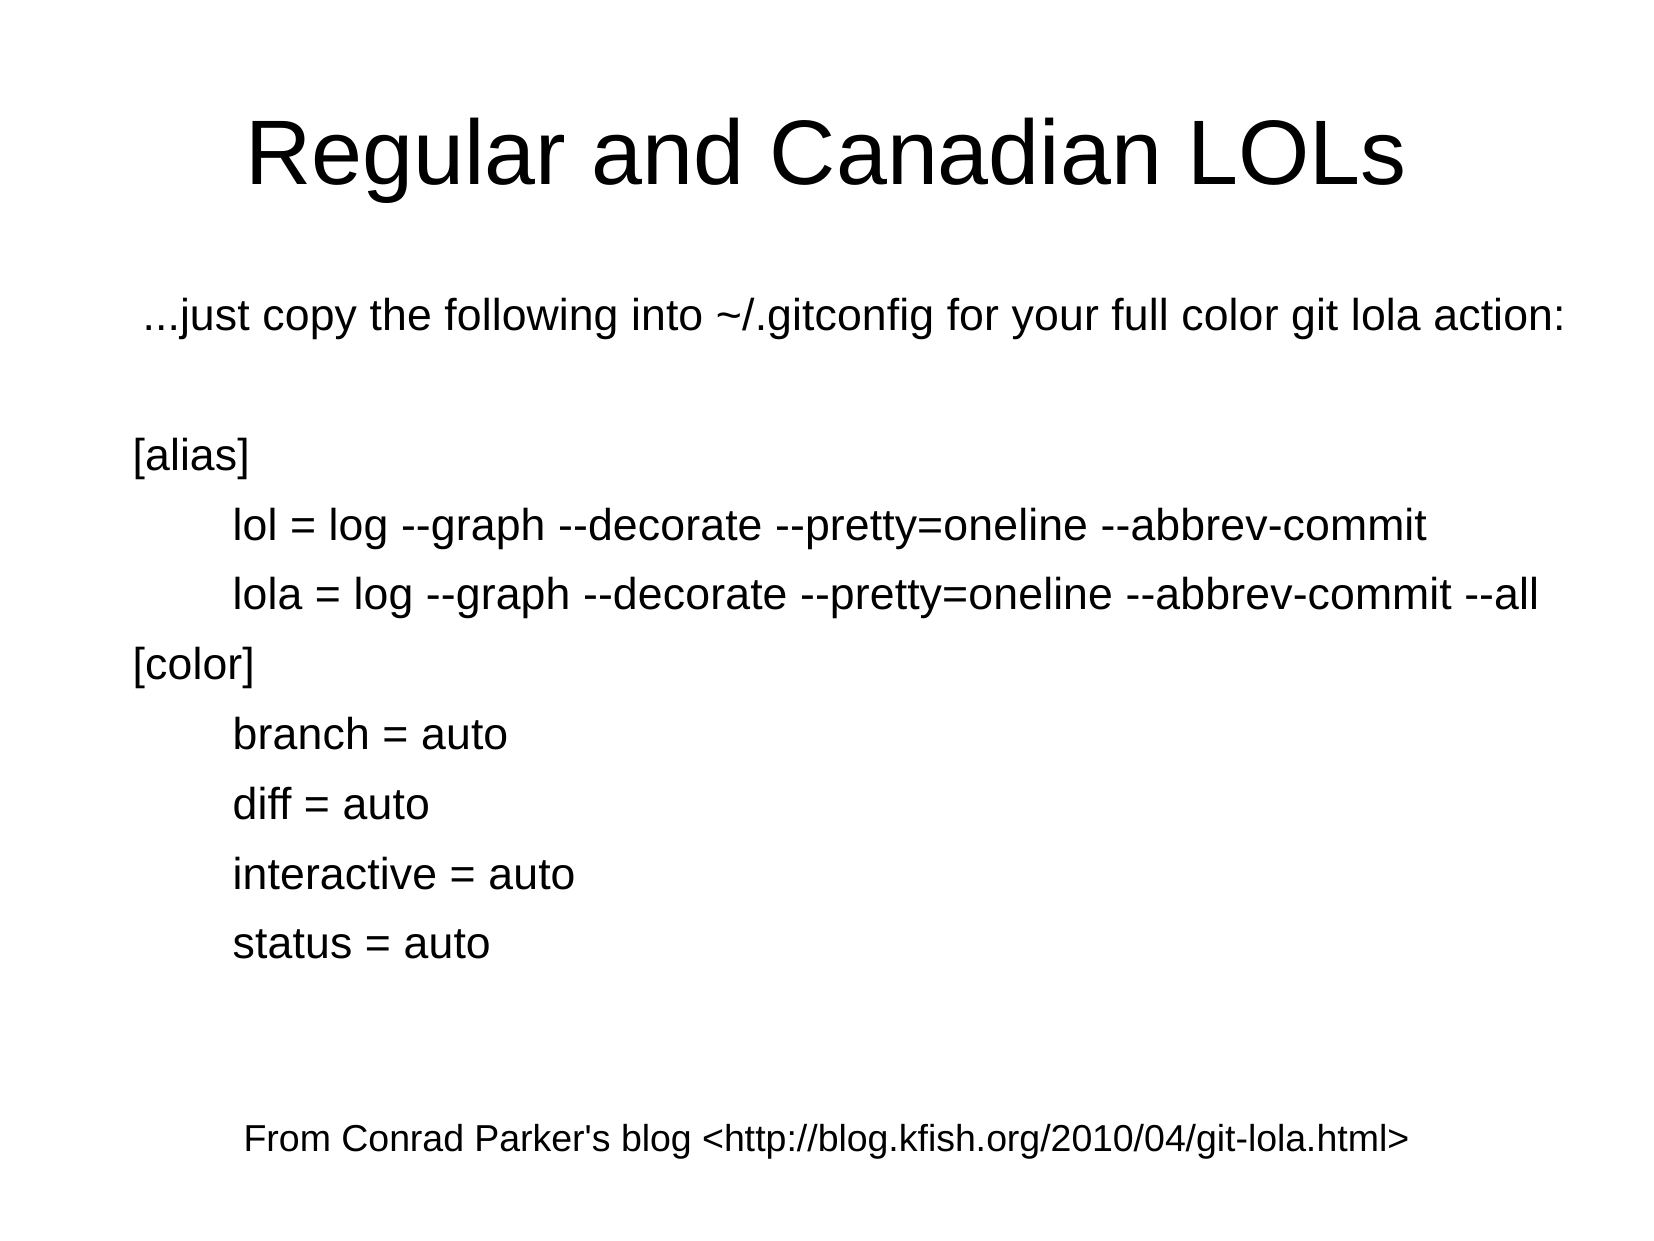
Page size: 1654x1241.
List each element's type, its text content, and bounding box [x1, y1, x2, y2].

text_box From Conrad Parker's blog <http://blog.kfish.org/2010/04/git-lola.html> [228, 1110, 1425, 1167]
list ...just copy the following into ~/.gitconfig for your full color git lola action: [alias] lol = log --graph --decorate --pretty=oneline --abbrev-commit lola = log --graph --decorate --pretty=oneline --abbrev-commit --all [color] branch = auto diff = auto interactive = auto status = auto [82, 290, 1571, 1010]
title Regular and Canadian LOLs [82, 49, 1571, 257]
